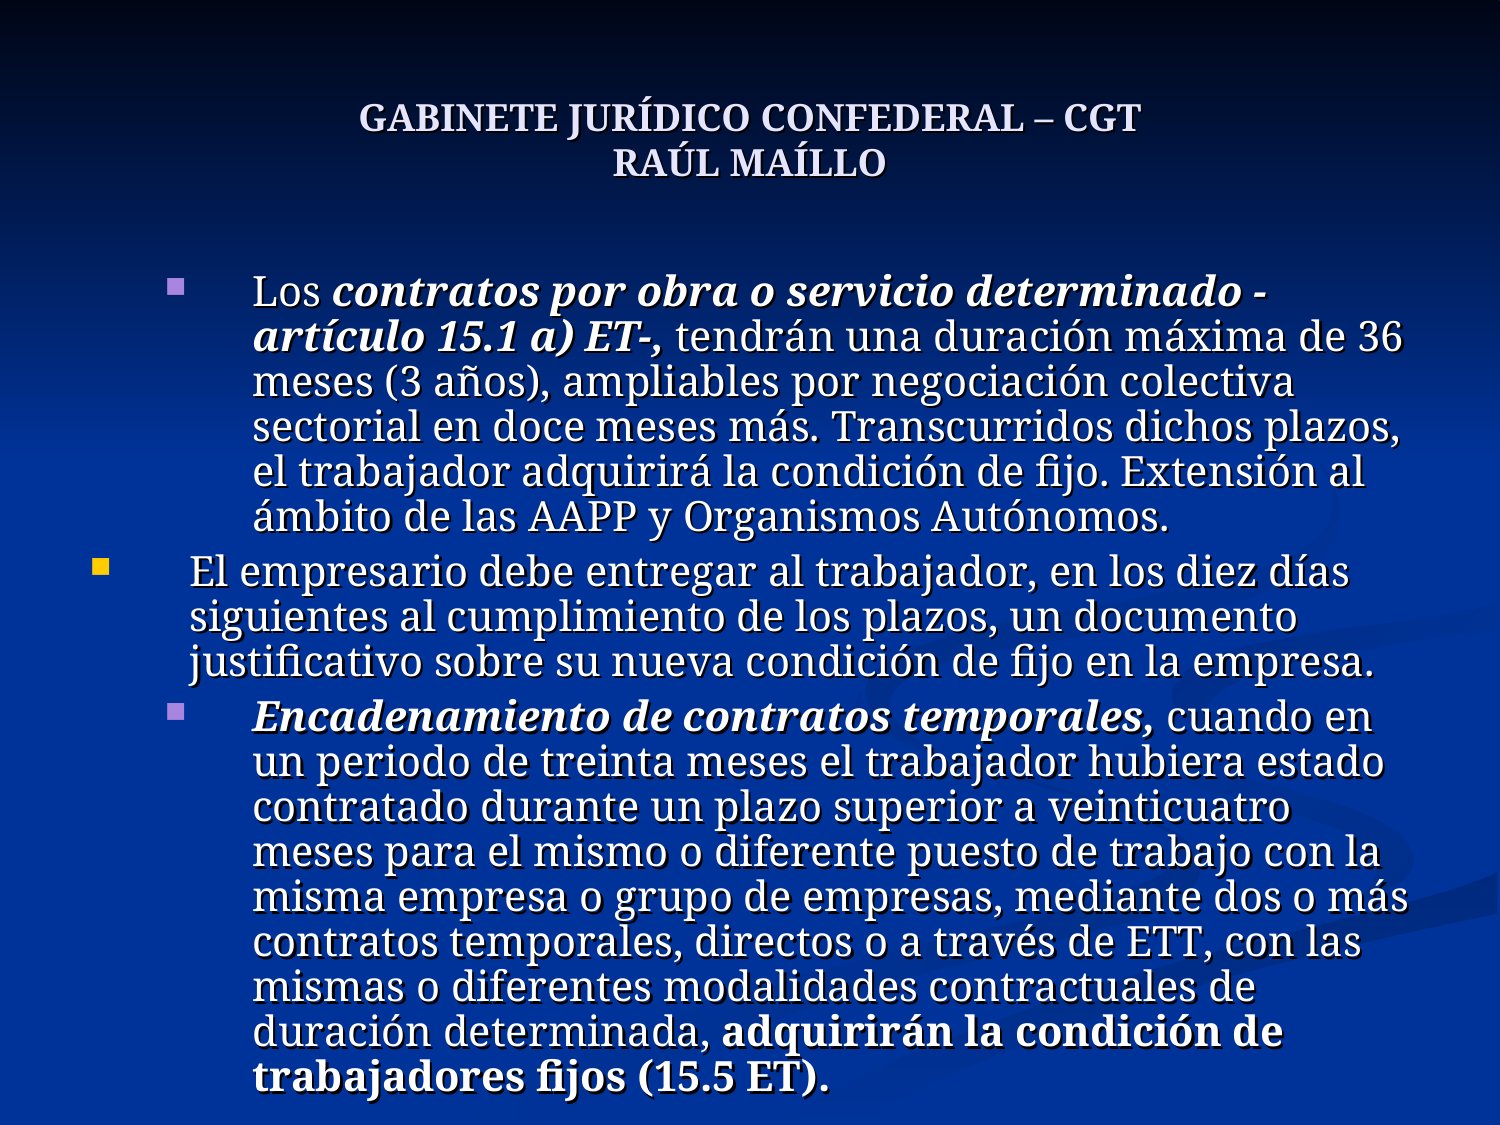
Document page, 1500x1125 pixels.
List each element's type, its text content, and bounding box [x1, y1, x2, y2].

list Los contratos por obra o servicio determinado -artículo 15.1 a) ET-, tendrán una duración máxima de 36 meses (3 años), ampliables por negociación colectiva sectorial en doce meses más. Transcurridos dichos plazos, el trabajador adquirirá la condición de fijo. Extensión al ámbito de las AAPP y Organismos Autónomos. El empresario debe entregar al trabajador, en los diez días siguientes al cumplimiento de los plazos, un documento justificativo sobre su nueva condición de fijo en la empresa. Encadenamiento de contratos temporales, cuando en un periodo de treinta meses el trabajador hubiera estado contratado durante un plazo superior a veinticuatro meses para el mismo o diferente puesto de trabajo con la misma empresa o grupo de empresas, mediante dos o más contratos temporales, directos o a través de ETT, con las mismas o diferentes modalidades contractuales de duración determinada, adquirirán la condición de trabajadores fijos (15.5 ET). [75, 262, 1426, 1125]
title GABINETE JURÍDICO CONFEDERAL – CGT RAÚL MAÍLLO [75, 45, 1426, 233]
